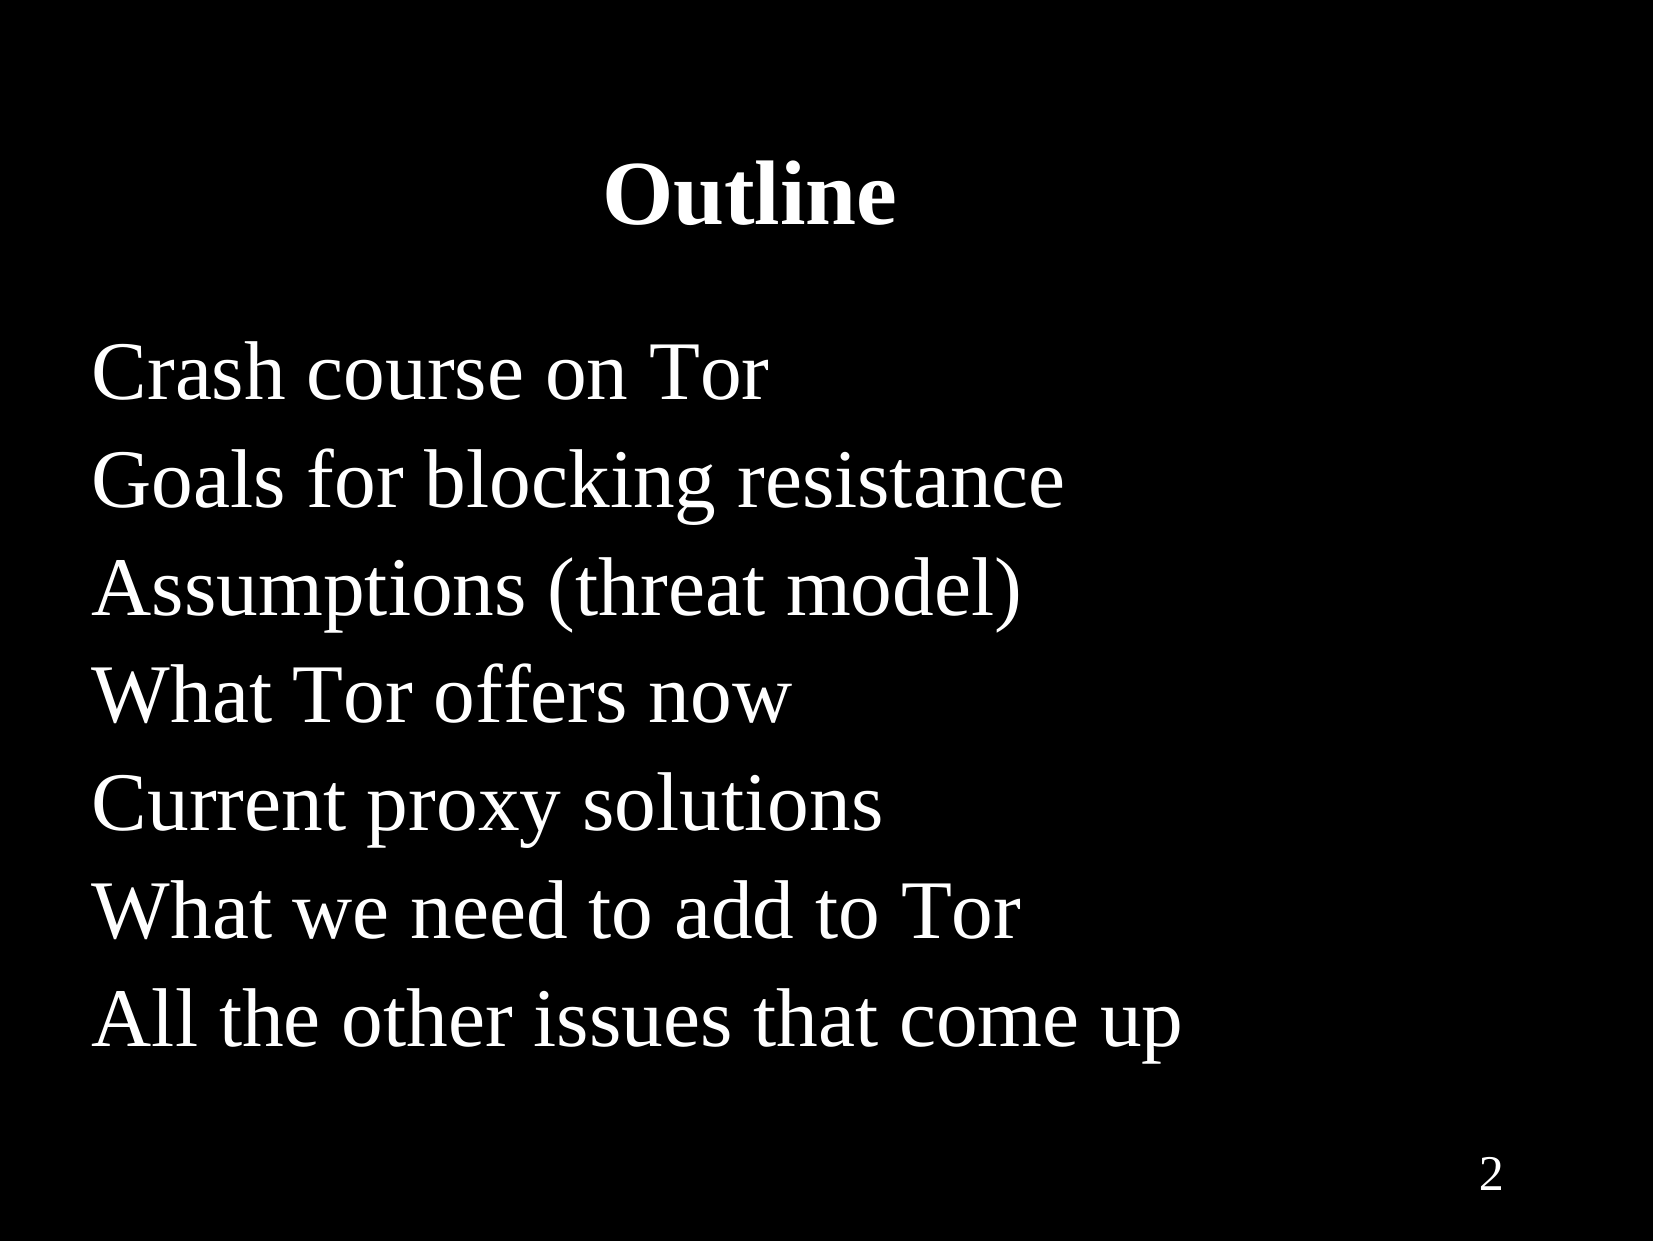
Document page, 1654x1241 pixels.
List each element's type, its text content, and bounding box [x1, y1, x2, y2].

list Crash course on Tor Goals for blocking resistance Assumptions (threat model) What Tor offers now Current proxy solutions What we need to add to Tor All the other issues that come up [74, 325, 1539, 1123]
title Outline [112, 100, 1388, 288]
